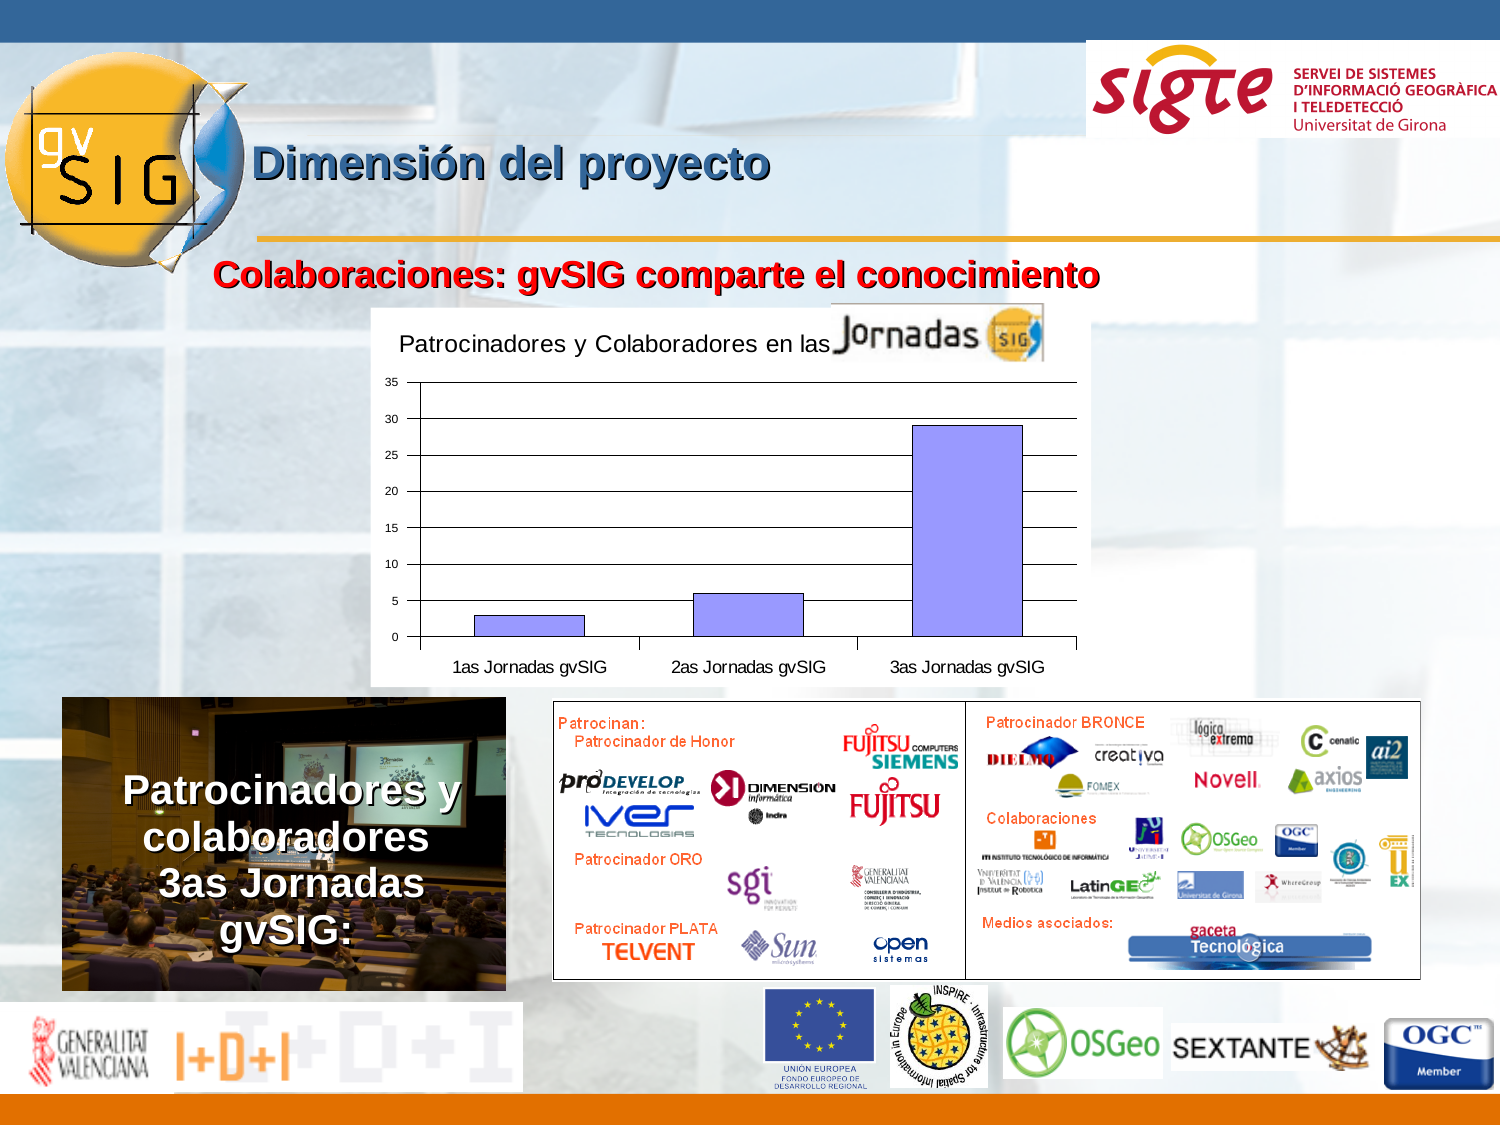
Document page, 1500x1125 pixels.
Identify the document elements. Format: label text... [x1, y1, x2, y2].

picture [890, 985, 988, 1088]
picture [1171, 1023, 1375, 1071]
picture [1086, 40, 1500, 131]
chart [370, 309, 1092, 688]
picture [831, 303, 1089, 364]
picture [1384, 1018, 1494, 1090]
picture [62, 697, 506, 991]
picture [1003, 1007, 1163, 1079]
picture [763, 987, 876, 1089]
text_box Colaboraciones: gvSIG comparte el conocimiento [197, 247, 1500, 309]
picture [0, 1002, 523, 1094]
picture [0, 49, 250, 276]
picture [552, 698, 1421, 982]
text_box Dimensión del proyecto [236, 131, 1500, 199]
text_box Patrocinadores y colaboradores 3as Jornadas gvSIG: [75, 759, 509, 961]
